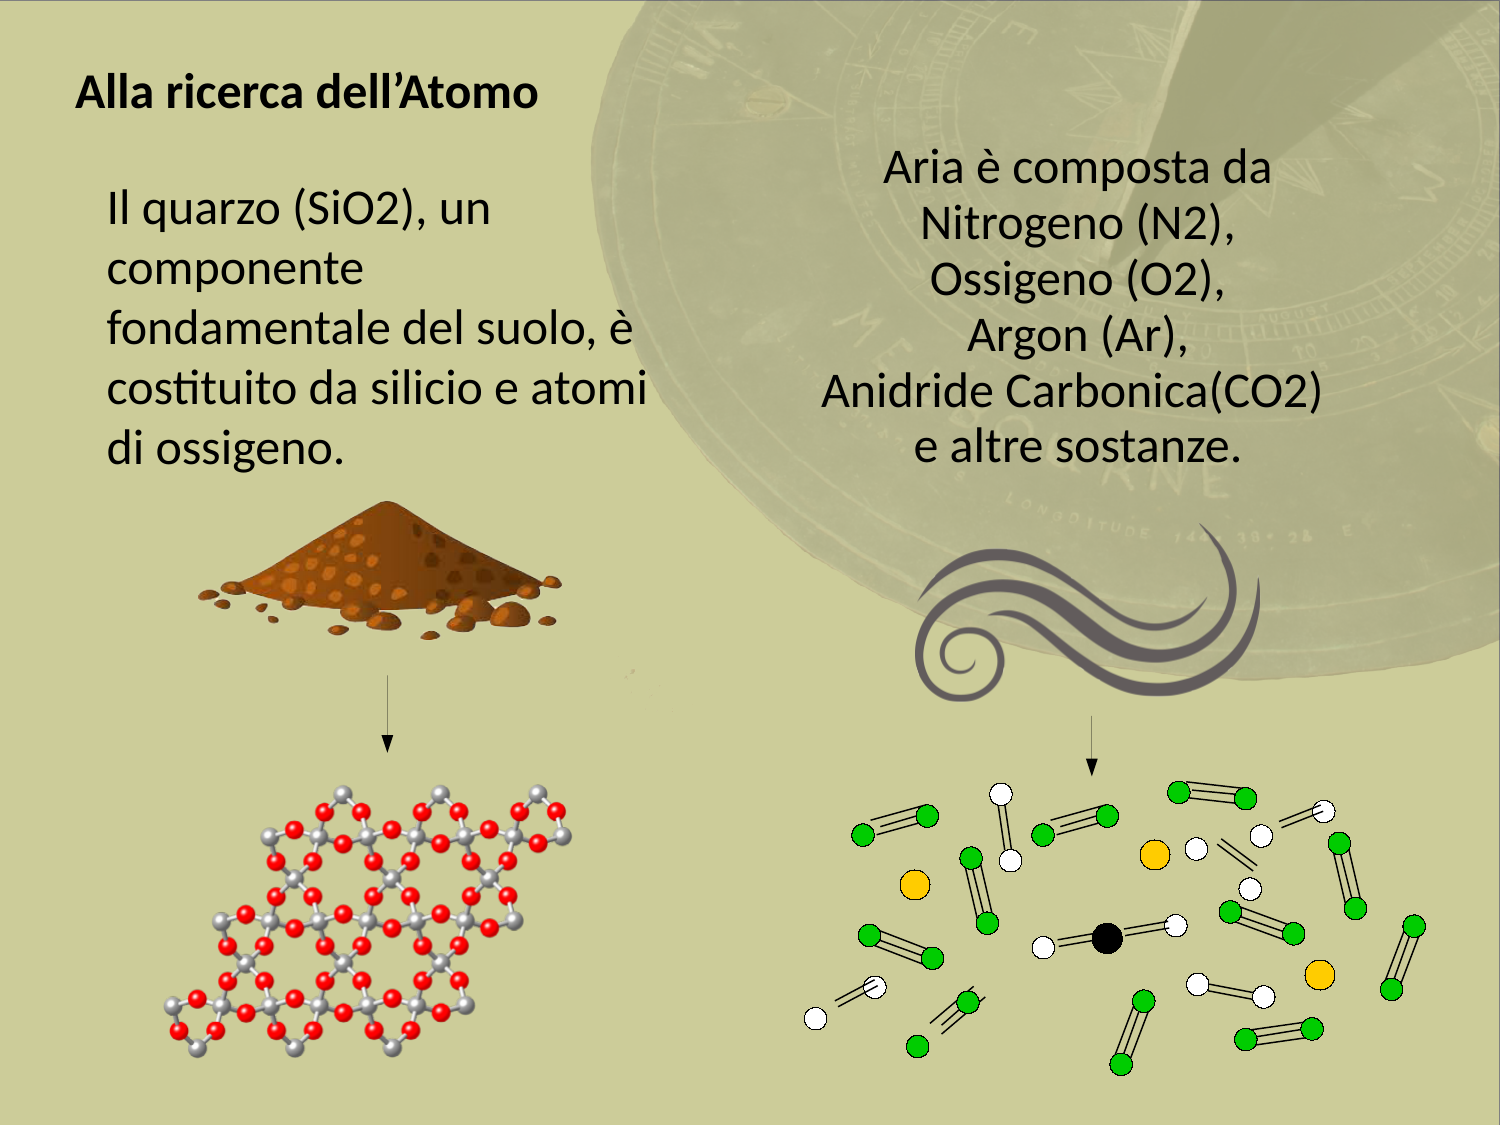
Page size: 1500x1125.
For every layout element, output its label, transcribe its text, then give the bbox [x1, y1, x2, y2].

picture [198, 486, 562, 662]
text_box [1304, 960, 1335, 991]
text_box [989, 783, 1013, 806]
text_box [1402, 914, 1426, 938]
text_box [1140, 839, 1171, 870]
text_box [1031, 823, 1055, 847]
text_box [1219, 900, 1242, 924]
text_box [863, 976, 887, 999]
text_box [858, 924, 881, 947]
text_box [1109, 1053, 1133, 1076]
text_box [1234, 787, 1257, 810]
text_box [1300, 1017, 1324, 1041]
picture [148, 769, 588, 1074]
text_box [999, 849, 1022, 872]
text_box [1238, 877, 1262, 901]
text_box [1096, 804, 1119, 828]
text_box [906, 1035, 929, 1058]
text_box [851, 823, 875, 847]
text_box [959, 846, 983, 870]
text_box [1185, 837, 1208, 861]
text_box [1282, 922, 1305, 946]
text_box [1132, 989, 1156, 1013]
text_box Aria è composta da Nitrogeno (N2), Ossigeno (O2), Argon (Ar), Anidride Carbonica(CO2) e altre sostanze. [699, 132, 1458, 486]
text_box [956, 991, 980, 1014]
text_box [1167, 781, 1191, 804]
text_box [1164, 914, 1188, 937]
text_box [976, 911, 999, 935]
text_box [804, 1007, 827, 1030]
picture [915, 489, 1264, 785]
text_box [1312, 800, 1336, 823]
text_box [1380, 978, 1403, 1001]
text_box [921, 947, 944, 970]
text_box [1252, 985, 1276, 1009]
text_box [1092, 923, 1123, 954]
text_box [1250, 824, 1273, 848]
text_box [1234, 1028, 1258, 1051]
text_box [1186, 973, 1209, 996]
title Alla ricerca dell’Atomo [75, 56, 642, 120]
text_box Il quarzo (SiO2), un componente fondamentale del suolo, è costituito da silicio e atomi di ossigeno. [91, 166, 669, 486]
text_box [1328, 832, 1351, 855]
text_box [1344, 897, 1367, 920]
text_box [900, 869, 931, 900]
text_box [1032, 936, 1055, 959]
text_box [916, 804, 939, 828]
